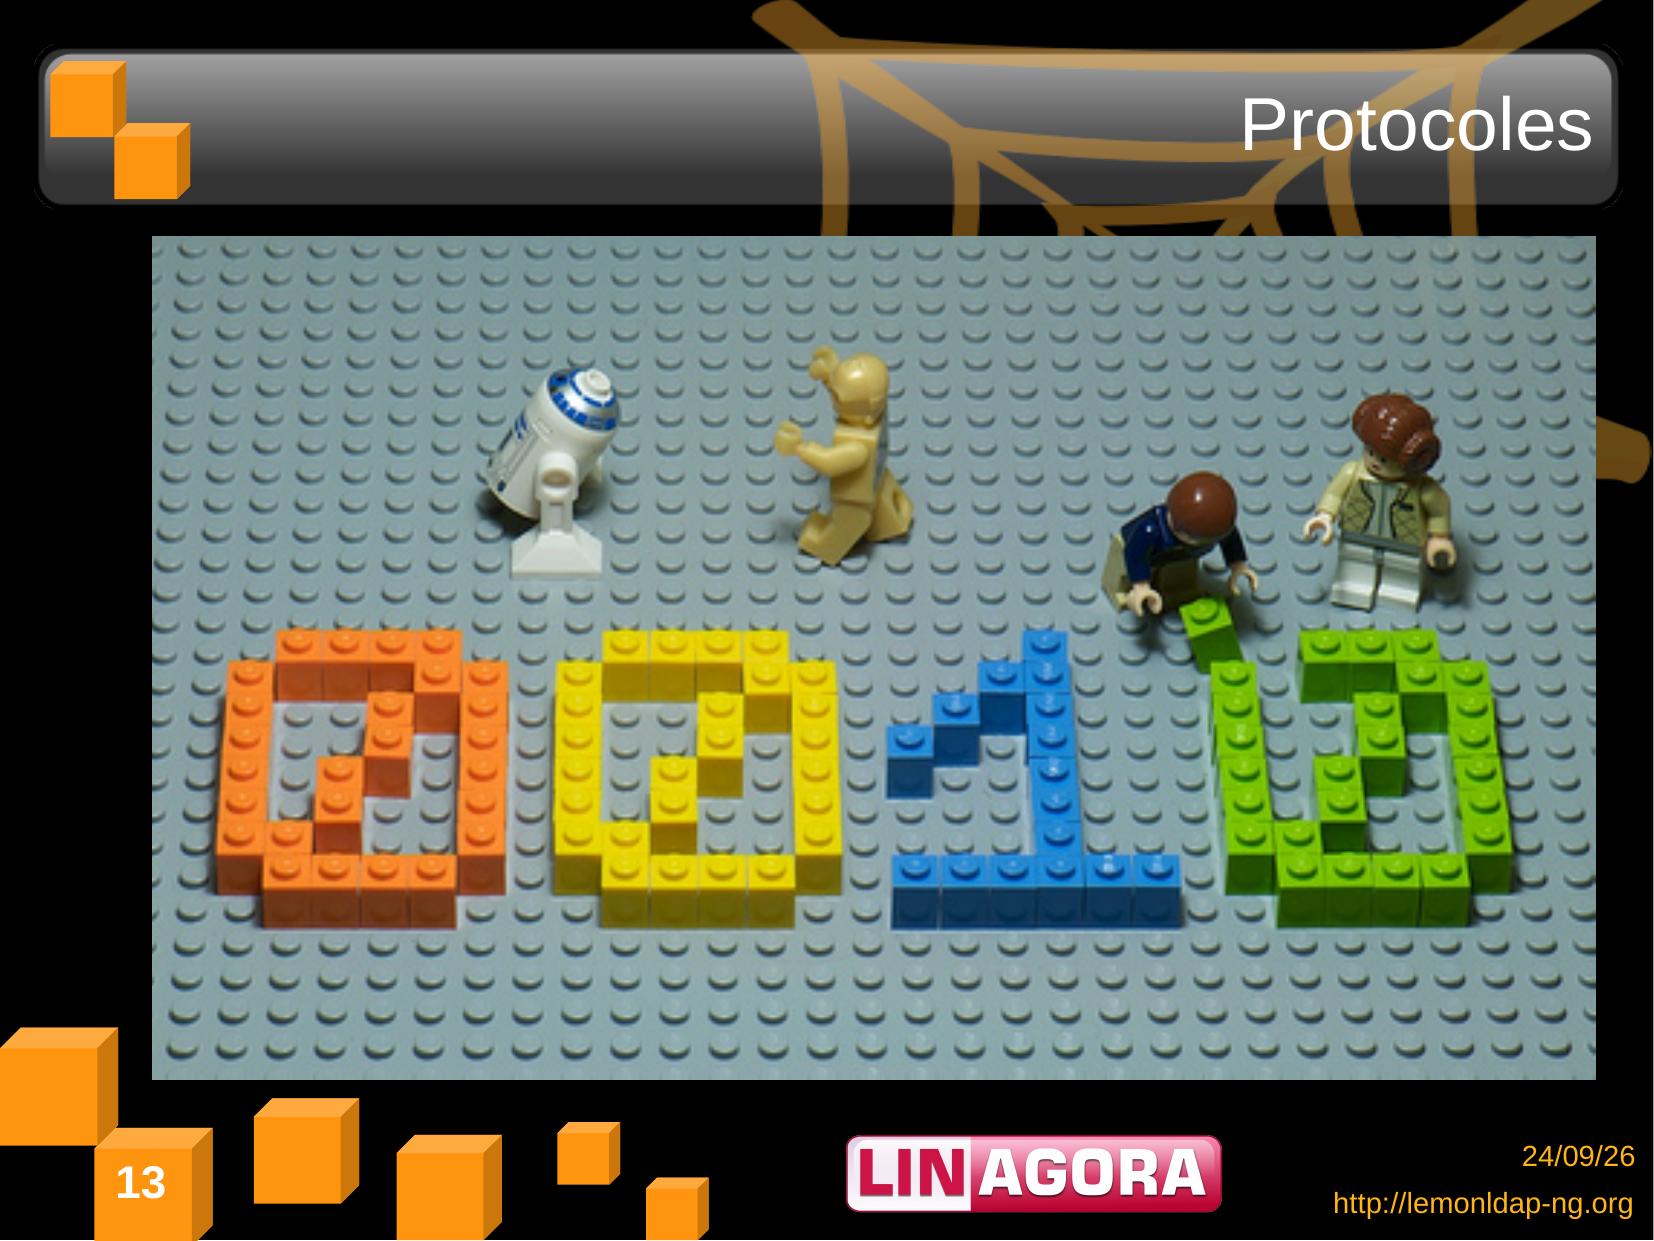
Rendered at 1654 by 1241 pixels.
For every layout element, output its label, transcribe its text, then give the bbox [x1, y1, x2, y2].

title Protocoles [177, 64, 1595, 184]
picture [33, 43, 749, 211]
picture [838, 1121, 1229, 1241]
picture [152, 236, 1596, 1080]
